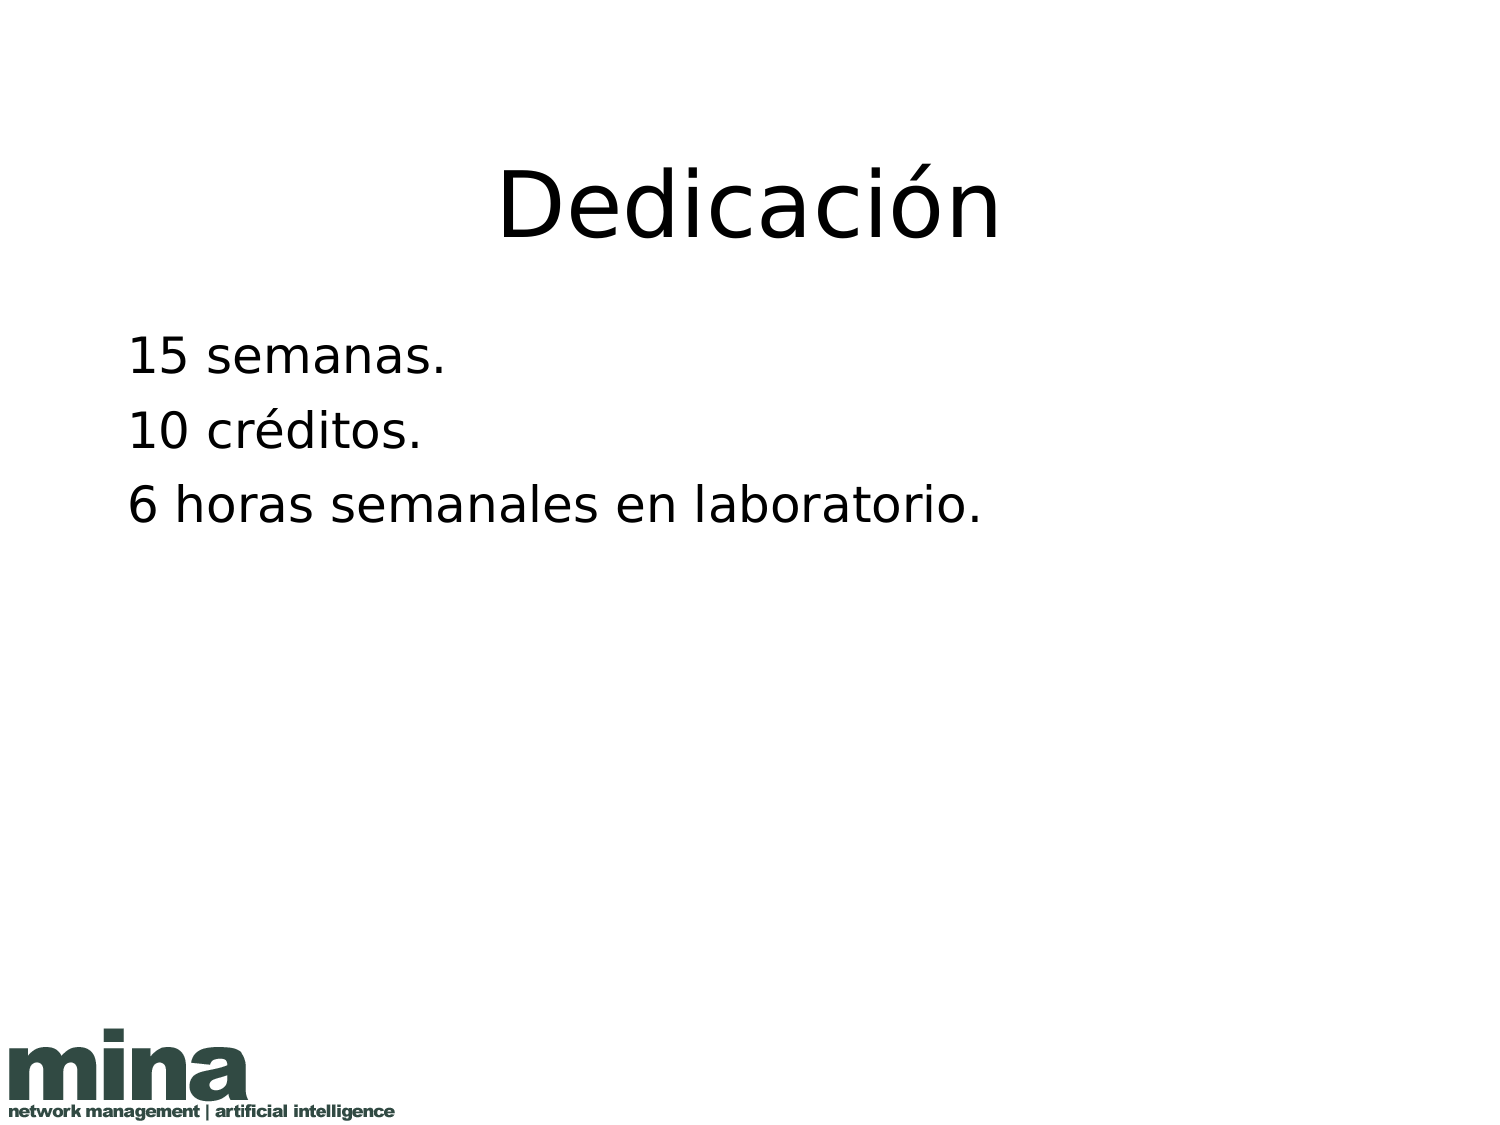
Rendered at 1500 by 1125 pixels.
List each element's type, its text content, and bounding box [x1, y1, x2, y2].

title Dedicación [112, 111, 1388, 300]
picture [0, 1022, 402, 1125]
list 15 semanas. 10 créditos. 6 horas semanales en laboratorio. [112, 319, 1388, 557]
